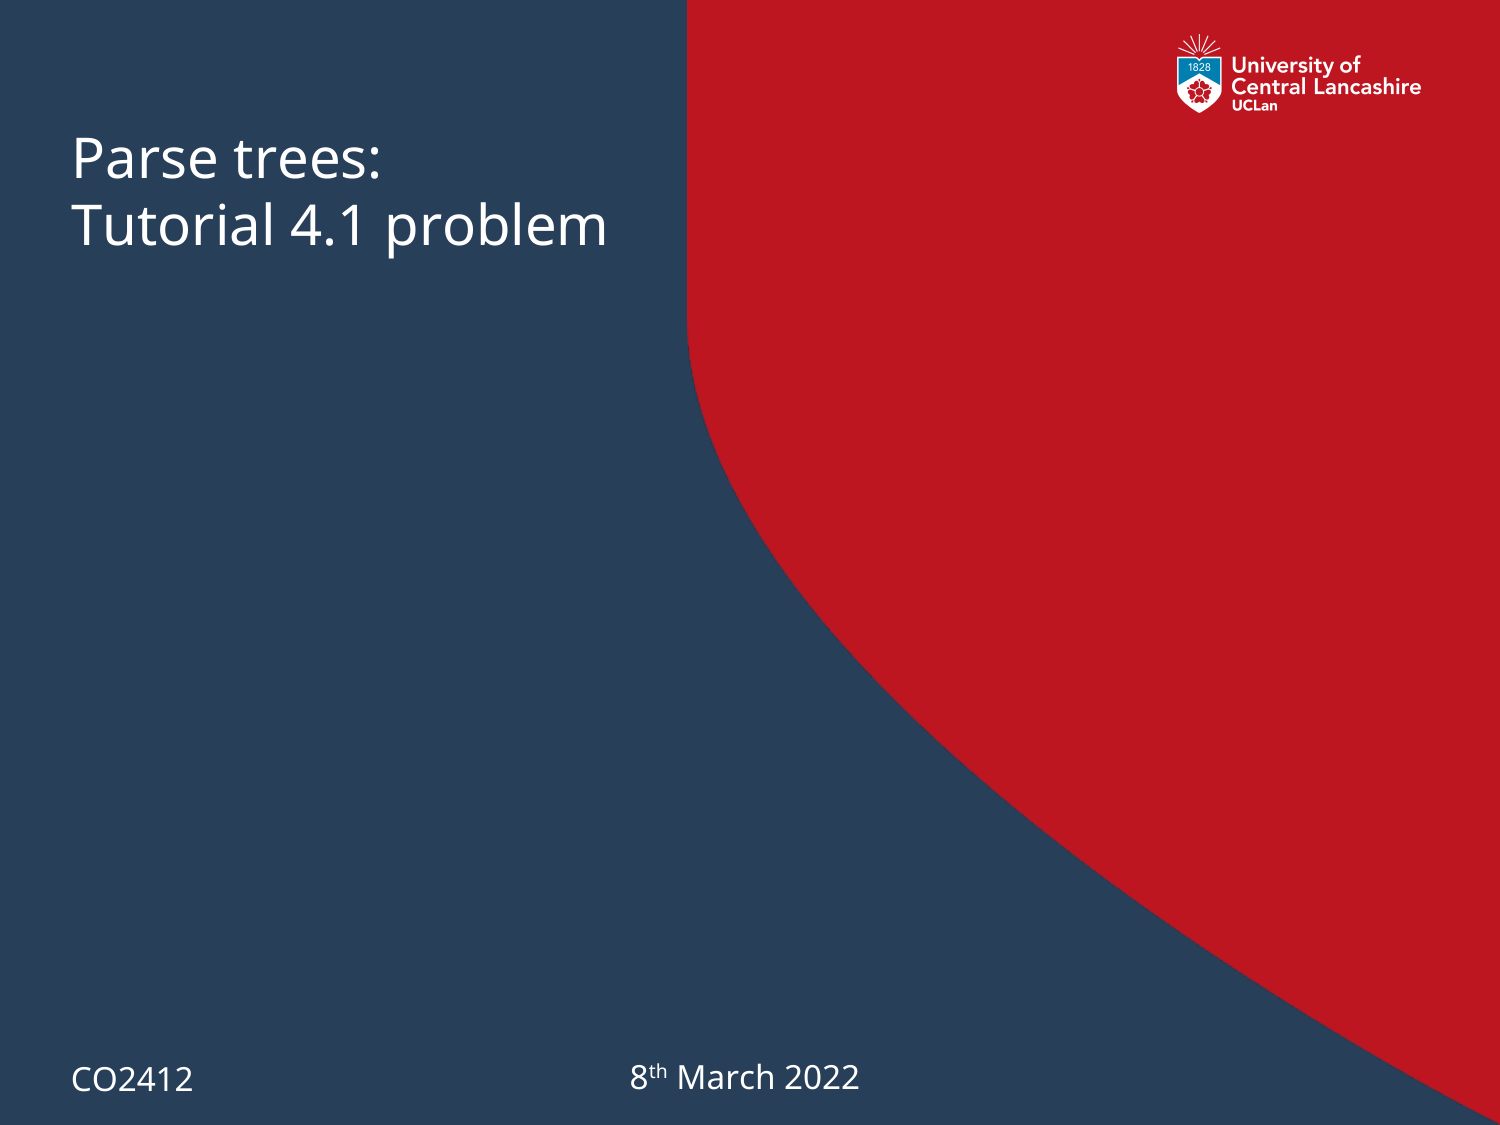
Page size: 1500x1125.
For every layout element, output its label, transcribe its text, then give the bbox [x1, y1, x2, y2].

picture [687, 0, 1500, 1125]
text_box Parse trees: Tutorial 4.1 problem [56, 68, 1185, 310]
